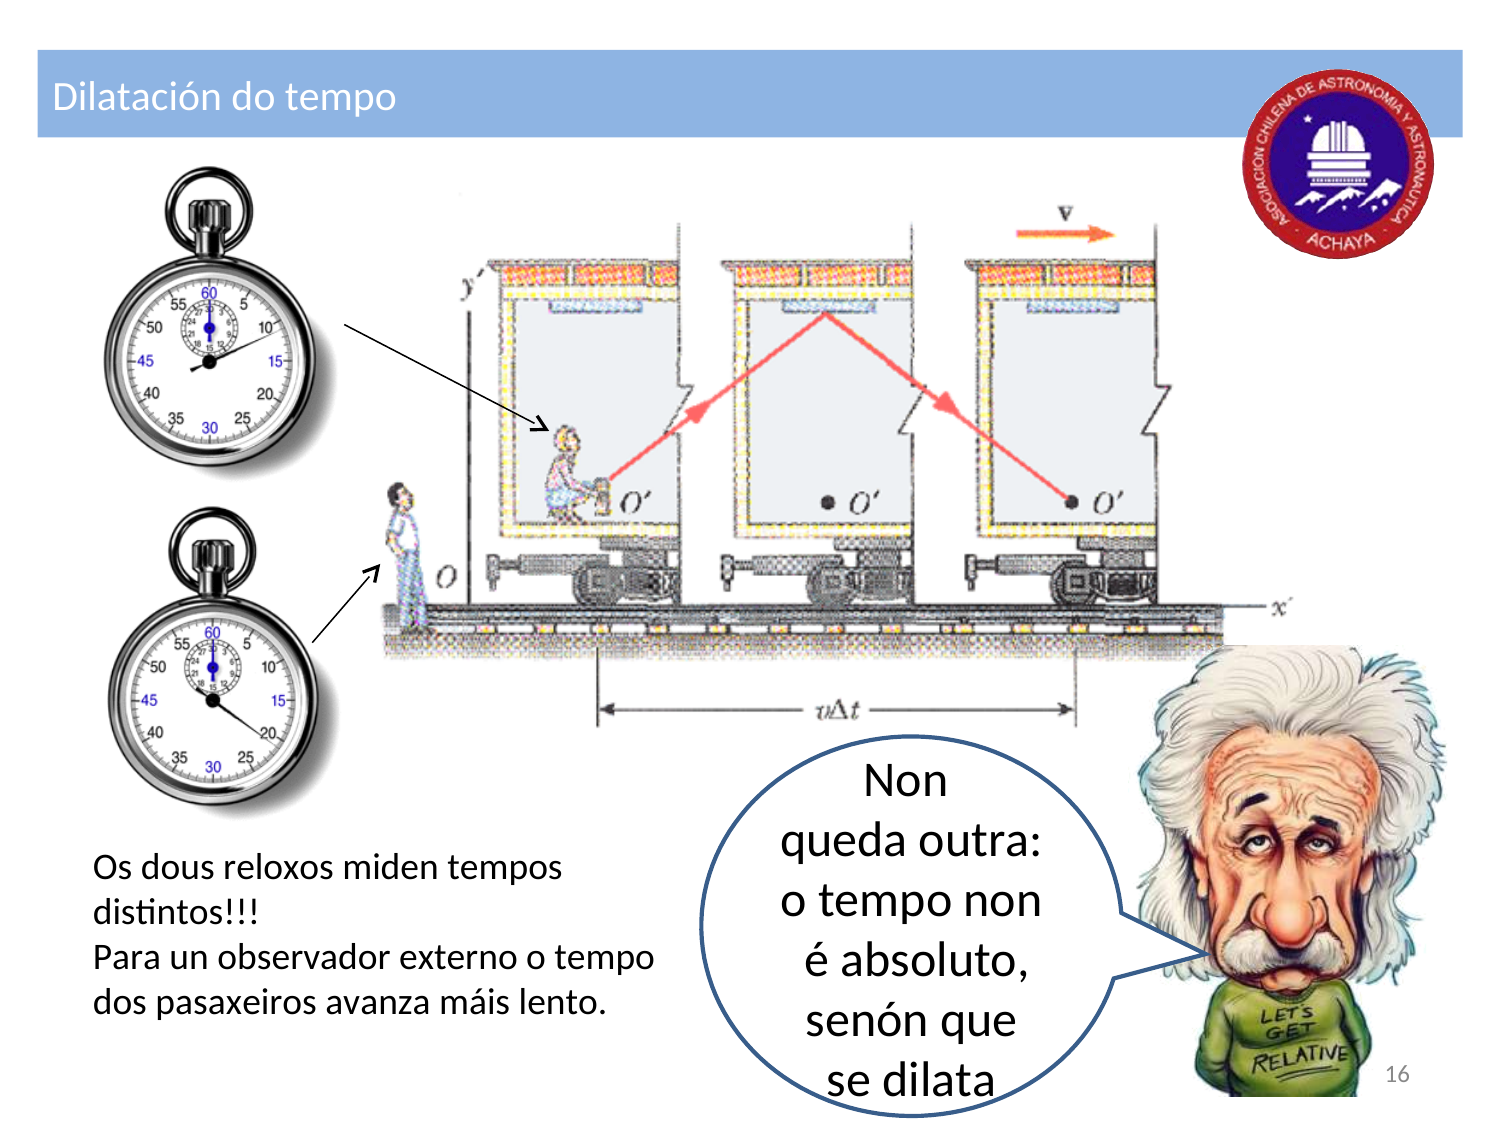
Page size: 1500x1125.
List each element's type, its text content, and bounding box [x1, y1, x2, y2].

picture [100, 503, 351, 826]
text_box Dilatación do tempo [37, 49, 1463, 138]
text_box Non queda outra: o tempo non é absoluto, senón que se dilata [701, 736, 1206, 1117]
picture [361, 67, 1469, 1097]
text_box <número> [1074, 1042, 1426, 1103]
text_box Os dous reloxos miden tempos distintos!!! Para un observador externo o tempo dos pasaxeiros avanza máis lento. [78, 834, 677, 1031]
picture [96, 158, 346, 492]
